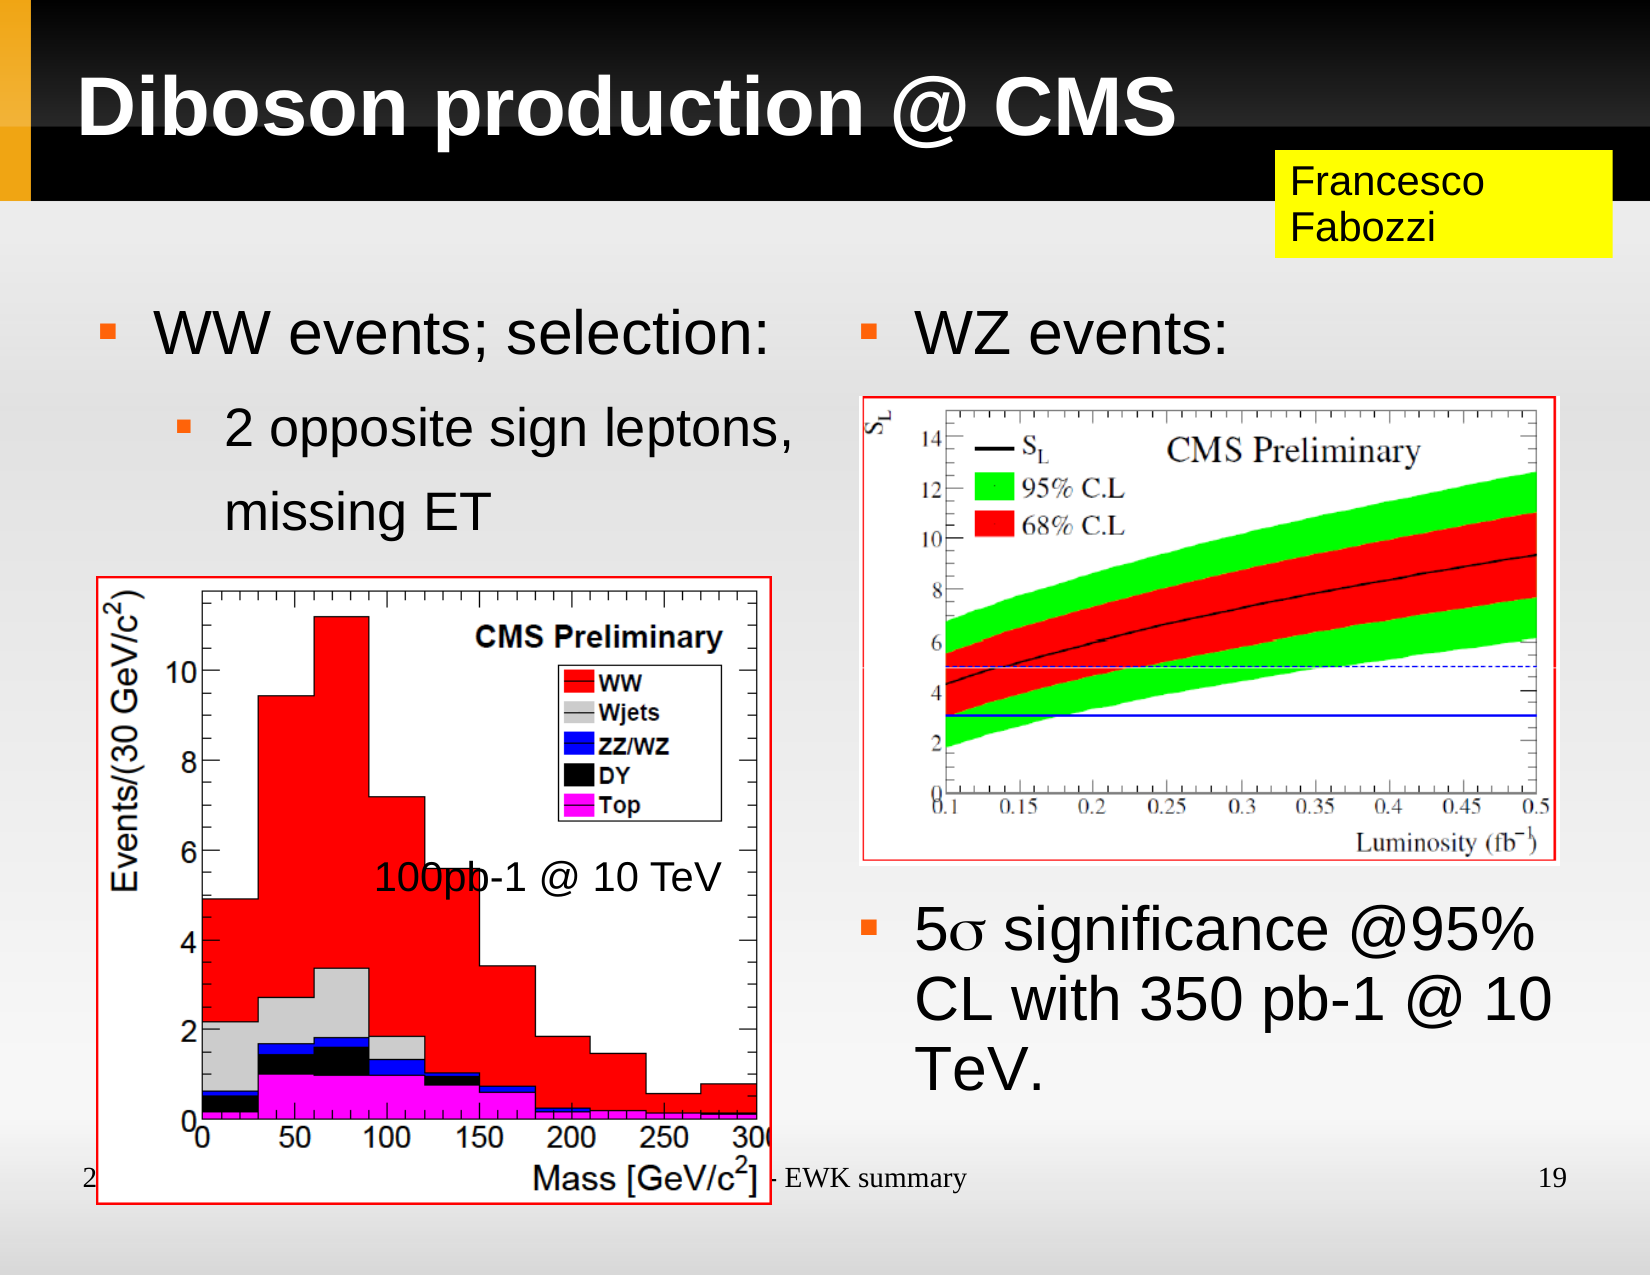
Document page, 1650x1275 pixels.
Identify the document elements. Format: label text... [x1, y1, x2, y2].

list WZ events: 5s significance @95% CL with 350 pb-1 @ 10 TeV. [843, 298, 1568, 1126]
list WW events; selection: 2 opposite sign leptons, missing ET [82, 298, 808, 1140]
picture [0, 0, 1650, 1275]
text_box 100pb-1 @ 10 TeV [359, 846, 737, 908]
title Diboson production @ CMS [76, 0, 1562, 214]
text_box Francesco Fabozzi [1275, 150, 1613, 258]
